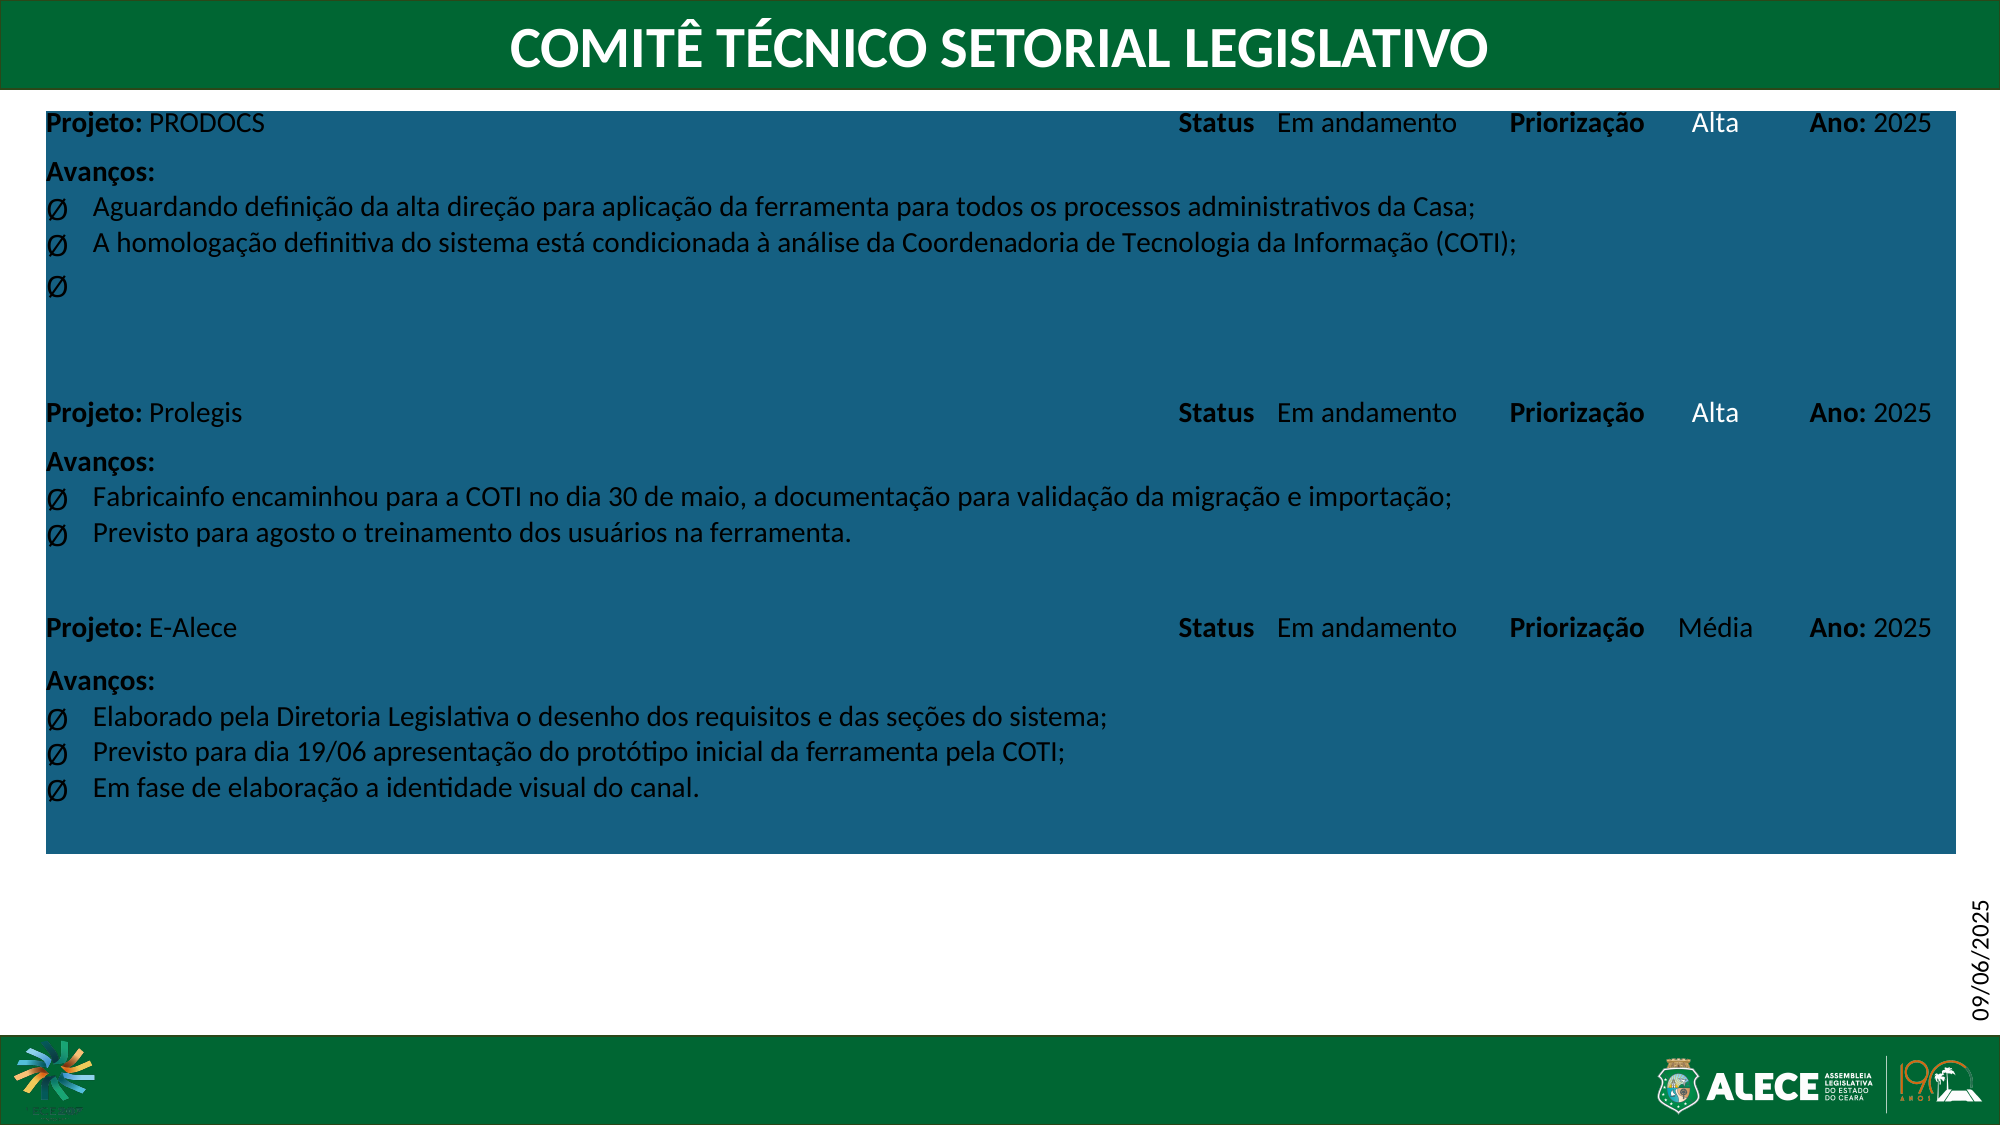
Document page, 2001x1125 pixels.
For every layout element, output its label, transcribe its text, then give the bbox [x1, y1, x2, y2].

table_header Ano: 2025 [1786, 111, 1956, 159]
table_header Projeto: PRODOCS [46, 111, 1122, 159]
table_cell Em andamento [1255, 616, 1480, 669]
table_cell Projeto: E-Alece [46, 616, 1122, 669]
table_cell Status [1122, 616, 1255, 669]
table_cell Priorização [1480, 616, 1645, 669]
table_header Status [1122, 111, 1255, 159]
table_header Em andamento [1255, 111, 1480, 159]
table_cell Em andamento [1255, 401, 1480, 449]
table_cell Avanços: Elaborado pela Diretoria Legislativa o desenho dos requisitos e das seções do sistema; Previsto para dia 19/06 apresentação do protótipo inicial da ferramenta pela COTI; Em fase de elaboração a identidade visual do canal. [46, 669, 1956, 854]
table_cell Avanços: Fabricainfo encaminhou para a COTI no dia 30 de maio, a documentação para validação da migração e importação; Previsto para agosto o treinamento dos usuários na ferramenta. [46, 449, 1956, 616]
table_header Alta [1645, 111, 1786, 159]
table_cell Média [1645, 616, 1786, 669]
text_box [0, 1036, 1625, 1125]
picture [1625, 982, 2000, 1125]
table_cell Ano: 2025 [1786, 401, 1956, 449]
table_header Priorização [1480, 111, 1645, 159]
table_cell Projeto: Prolegis [46, 401, 1122, 449]
text_box COMITÊ TÉCNICO SETORIAL LEGISLATIVO [0, 0, 2000, 89]
table_cell Priorização [1480, 401, 1645, 449]
table_cell Ano: 2025 [1786, 616, 1956, 669]
table_cell Alta [1645, 401, 1786, 449]
table_cell Status [1122, 401, 1255, 449]
table_cell Avanços: Aguardando definição da alta direção para aplicação da ferramenta para todos os processos administrativos da Casa; A homologação definitiva do sistema está condicionada à análise da Coordenadoria de Tecnologia da Informação (COTI); [46, 159, 1956, 401]
text_box 09/06/2025 [1956, 883, 2000, 1037]
